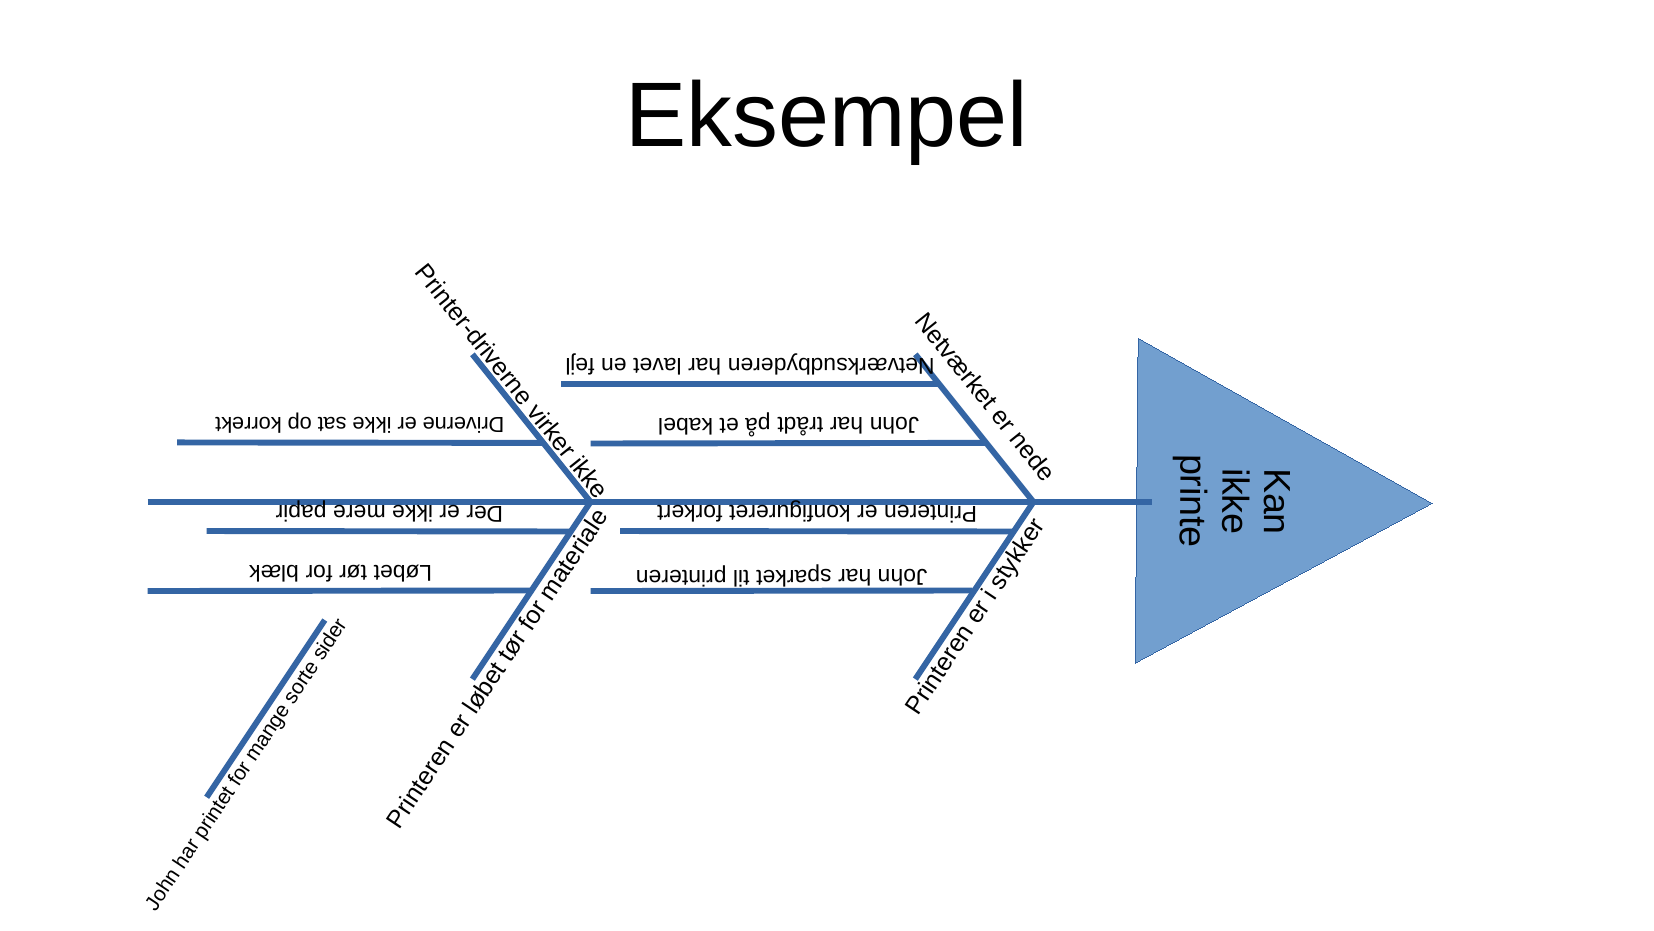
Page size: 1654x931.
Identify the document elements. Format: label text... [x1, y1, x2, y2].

text_box Kan ikke printe [1135, 338, 1433, 664]
title Eksempel [82, 37, 1571, 193]
